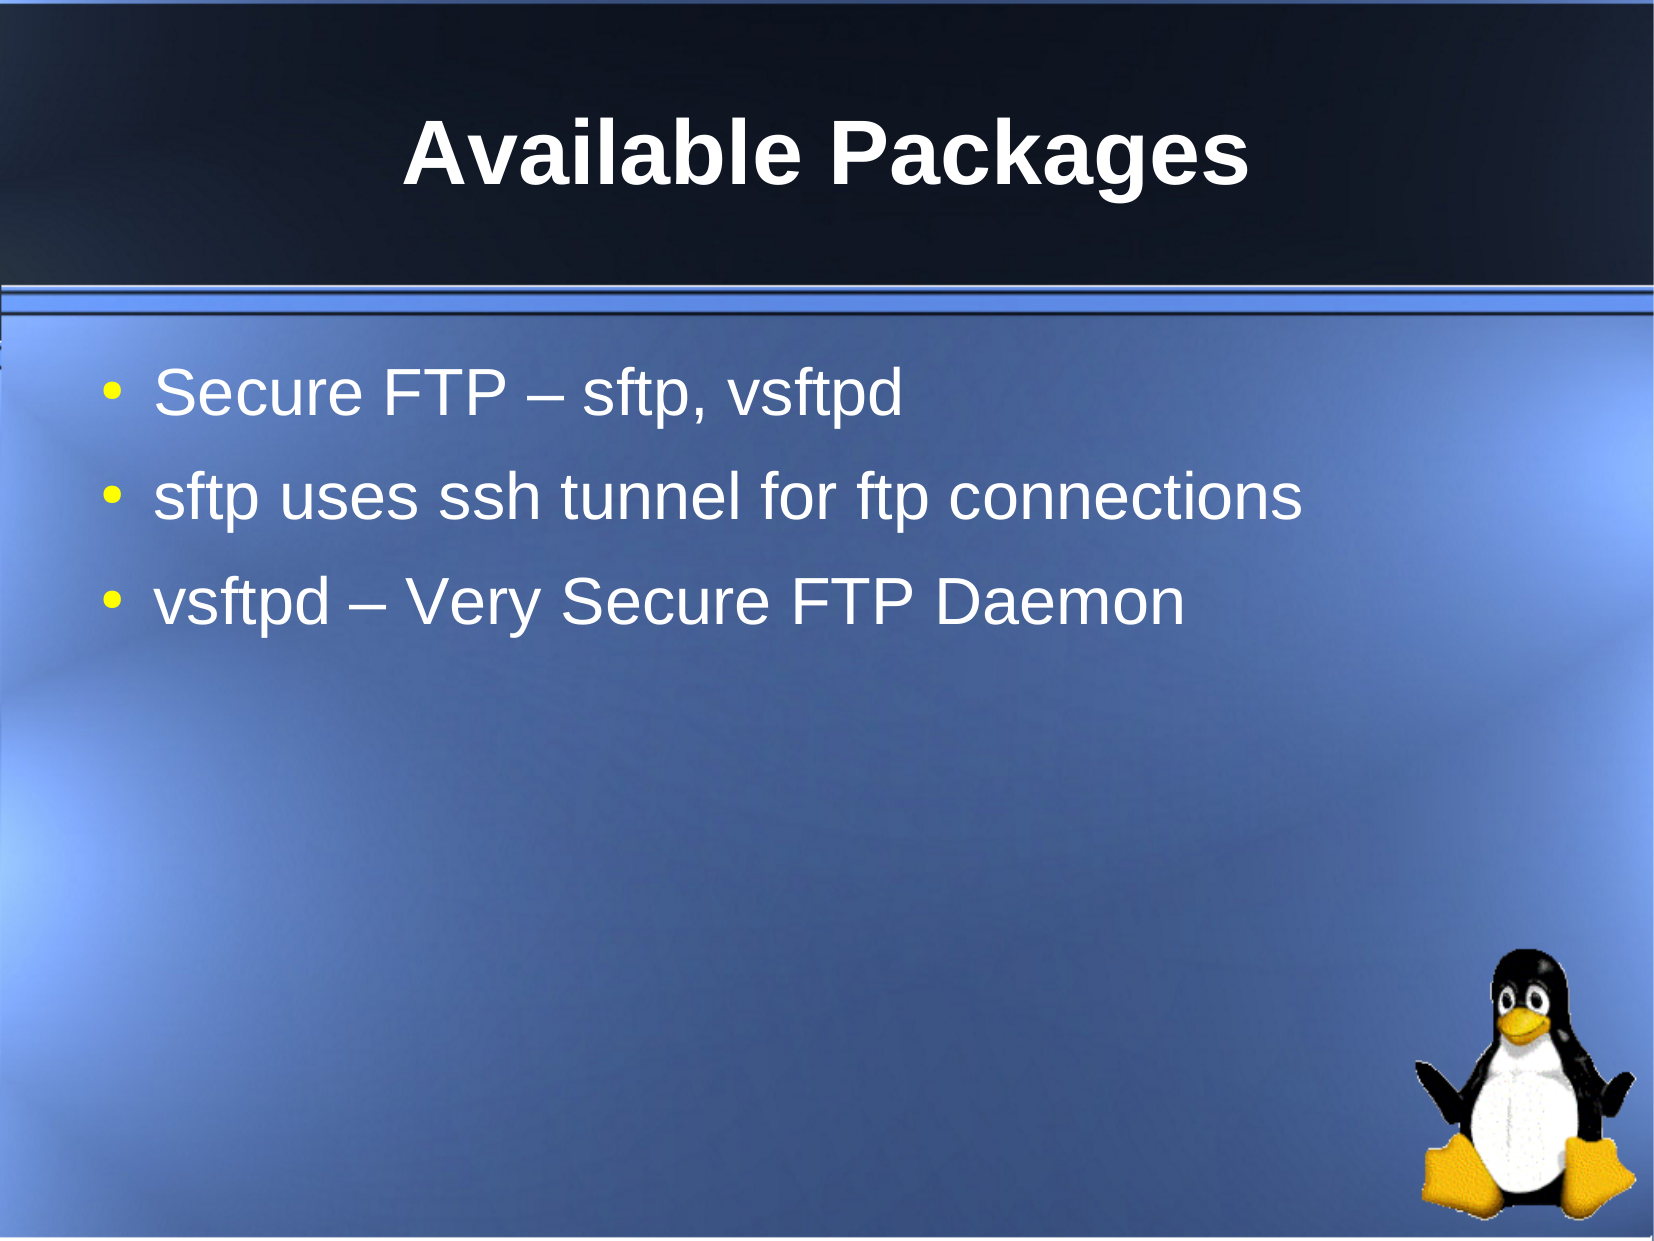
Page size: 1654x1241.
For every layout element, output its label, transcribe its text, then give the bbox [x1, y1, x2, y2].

picture [0, 0, 1654, 1241]
list Secure FTP – sftp, vsftpd sftp uses ssh tunnel for ftp connections vsftpd – Very Secure FTP Daemon [82, 355, 1571, 1043]
title Available Packages [82, 56, 1571, 250]
